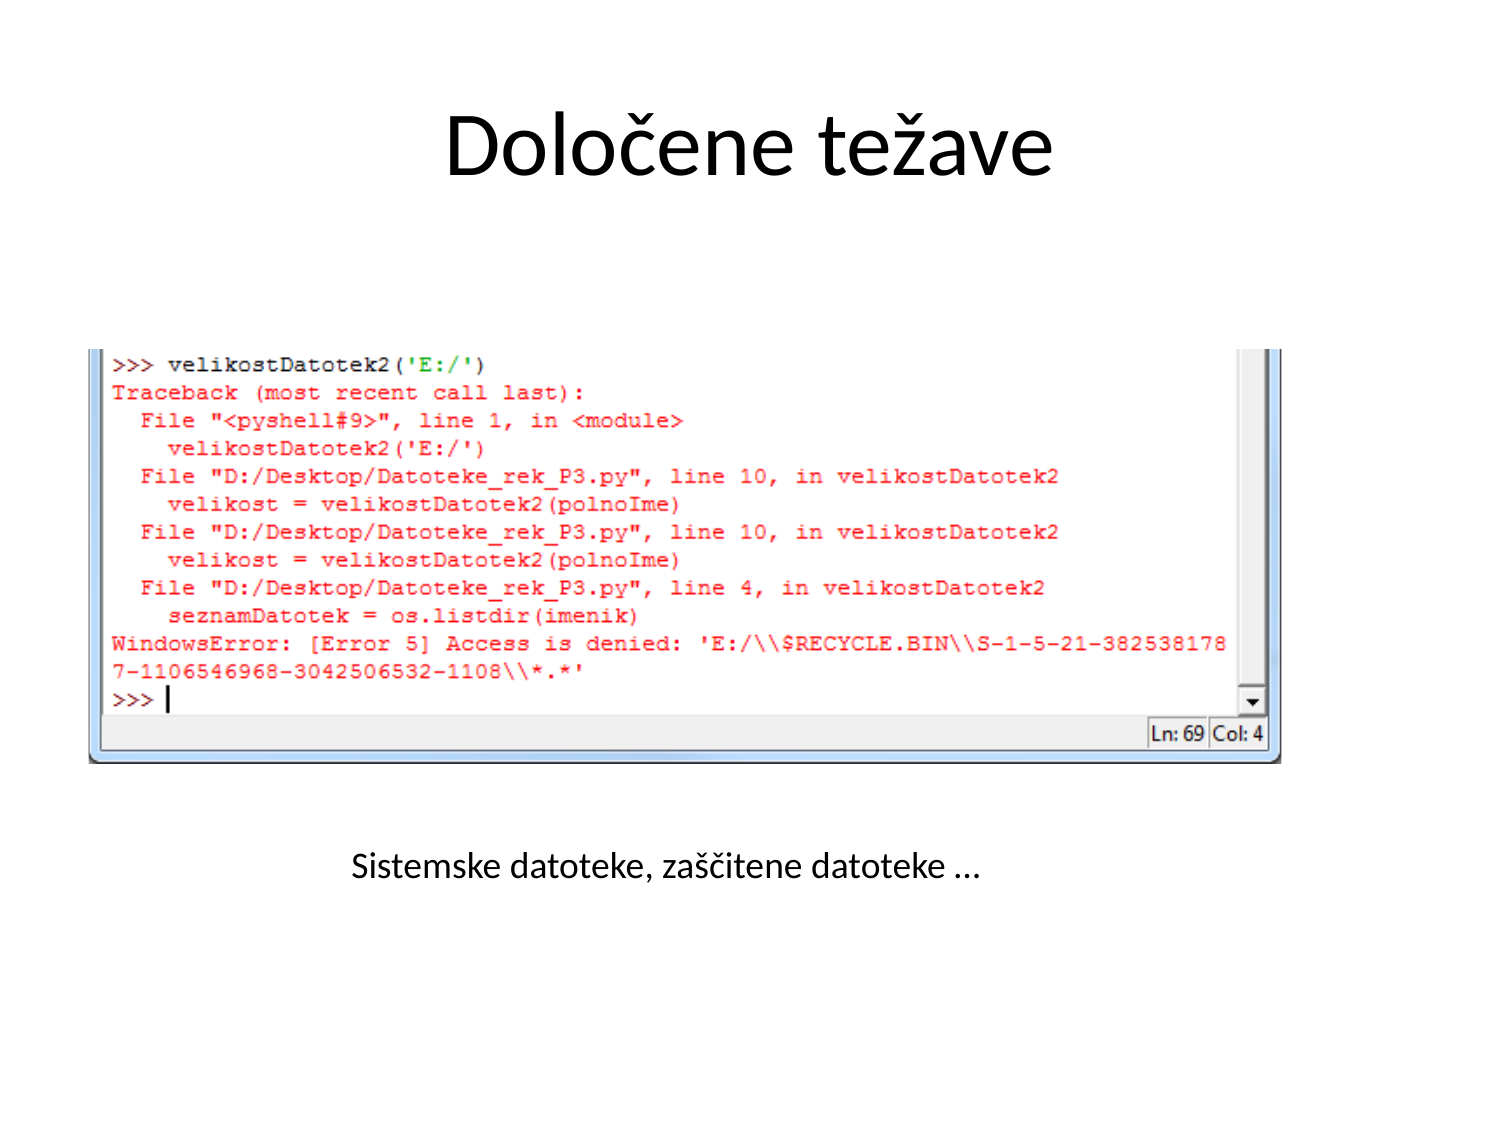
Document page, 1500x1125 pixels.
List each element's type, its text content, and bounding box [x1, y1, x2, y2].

title Določene težave [75, 45, 1425, 233]
text_box Sistemske datoteke, zaščitene datoteke … [336, 834, 1317, 894]
picture [88, 349, 1282, 764]
